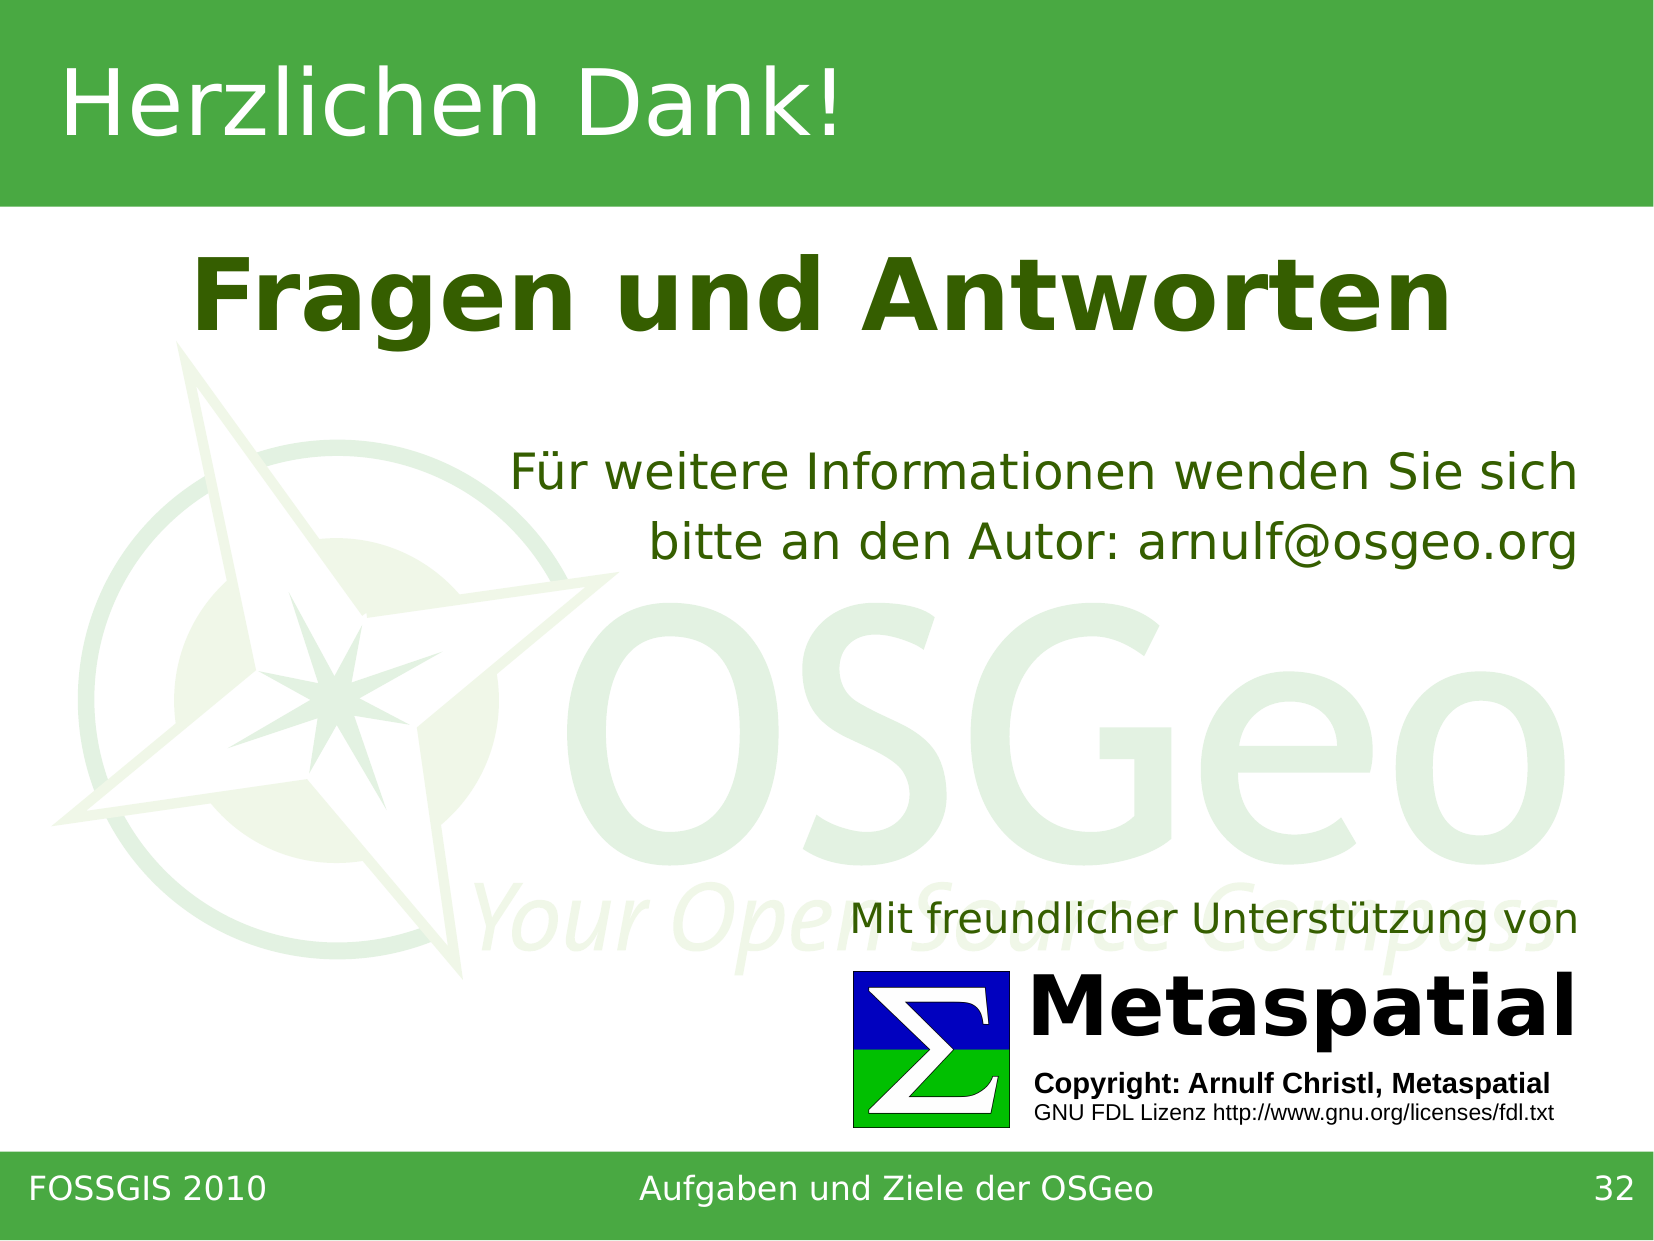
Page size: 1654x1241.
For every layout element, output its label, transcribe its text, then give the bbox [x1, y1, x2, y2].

picture [853, 971, 1010, 1128]
text_box Mit freundlicher Unterstützung von [625, 887, 1595, 961]
text_box Copyright: Arnulf Christl, Metaspatial GNU FDL Lizenz http://www.gnu.org/licenses/fdl.txt [1033, 1066, 1623, 1179]
title Herzlichen Dank! [59, 29, 1536, 178]
text_box Metaspatial [974, 951, 1595, 1063]
text_box Fragen und Antworten Für weitere Informationen wenden Sie sich bitte an den Autor: arnulf@osgeo.org [85, 229, 1595, 579]
